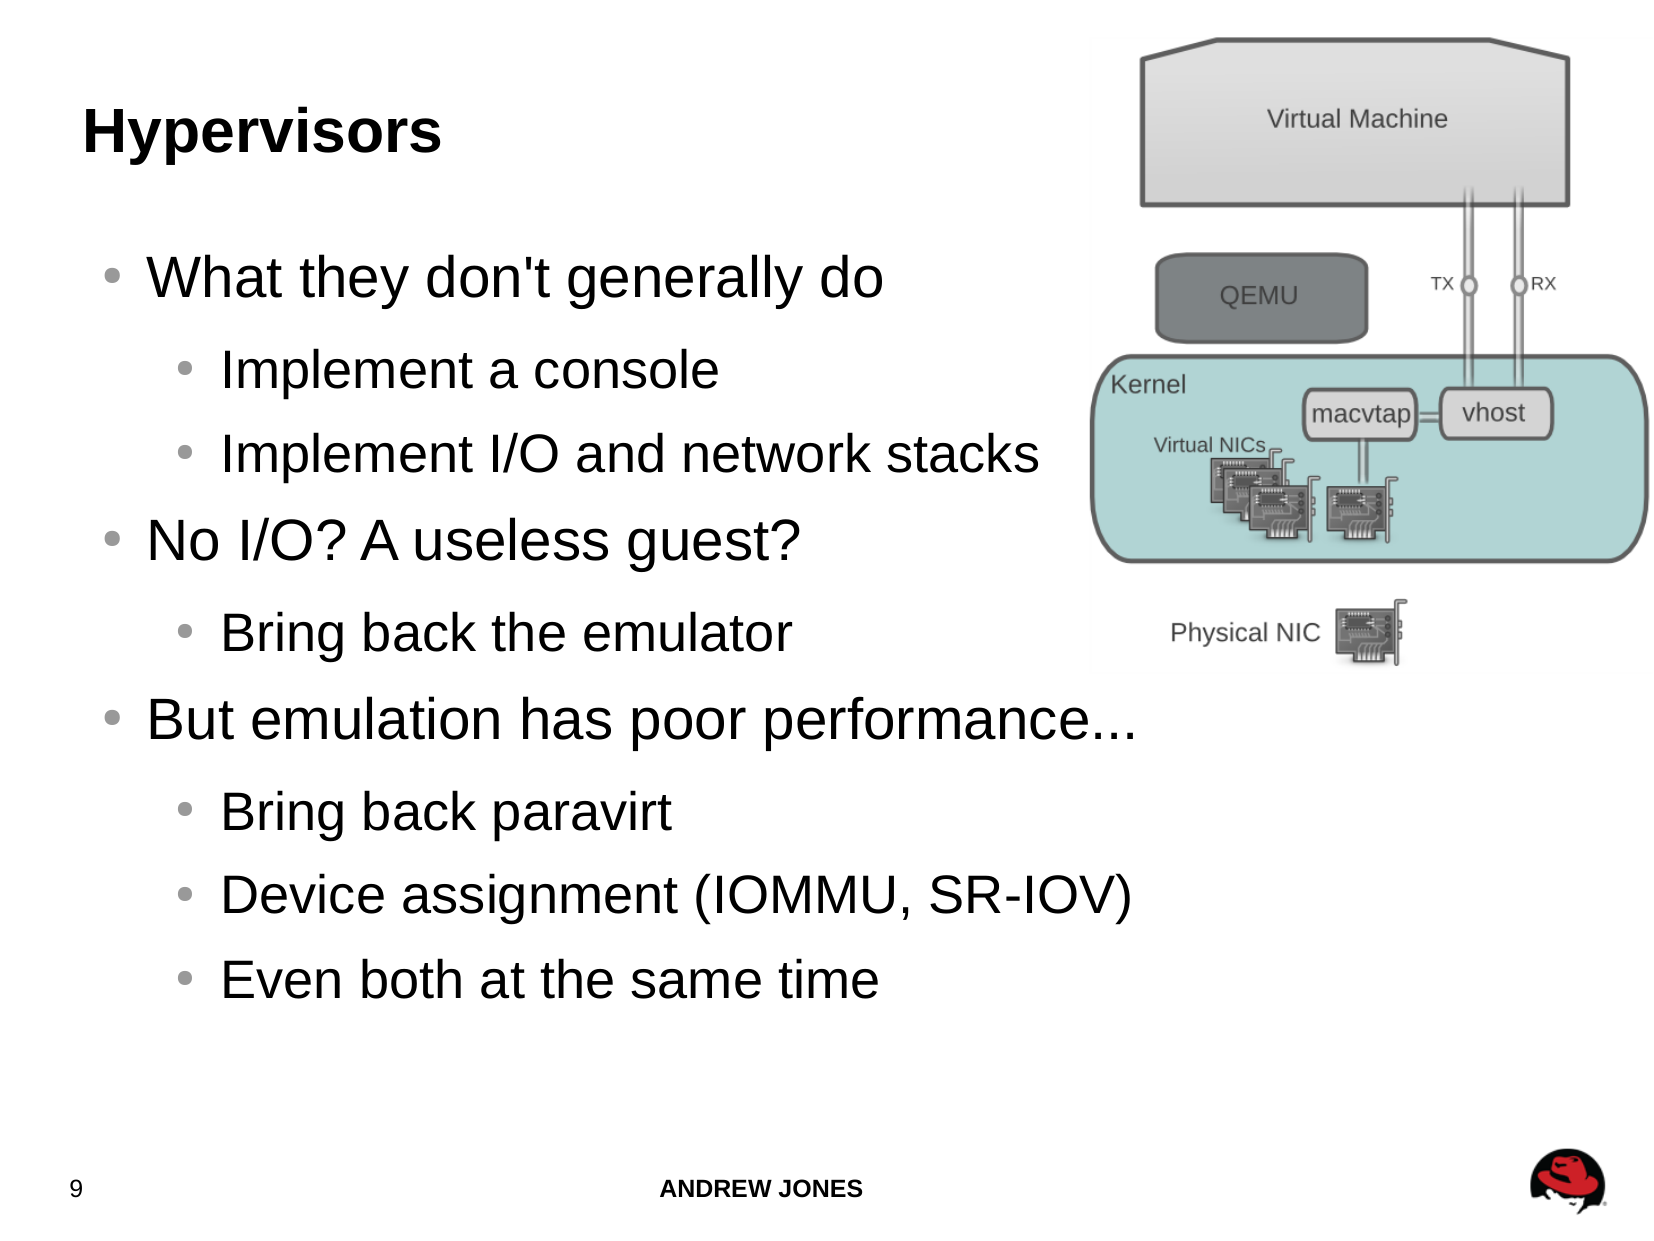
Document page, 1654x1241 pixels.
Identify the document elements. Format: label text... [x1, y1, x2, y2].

title Hypervisors [82, 45, 1065, 218]
list What they don't generally do Implement a console Implement I/O and network stacks No I/O? A useless guest? Bring back the emulator But emulation has poor performance... Bring back paravirt Device assignment (IOMMU, SR-IOV) Even both at the same time [86, 244, 1576, 1024]
picture [1065, 25, 1654, 676]
picture [1529, 1146, 1613, 1224]
